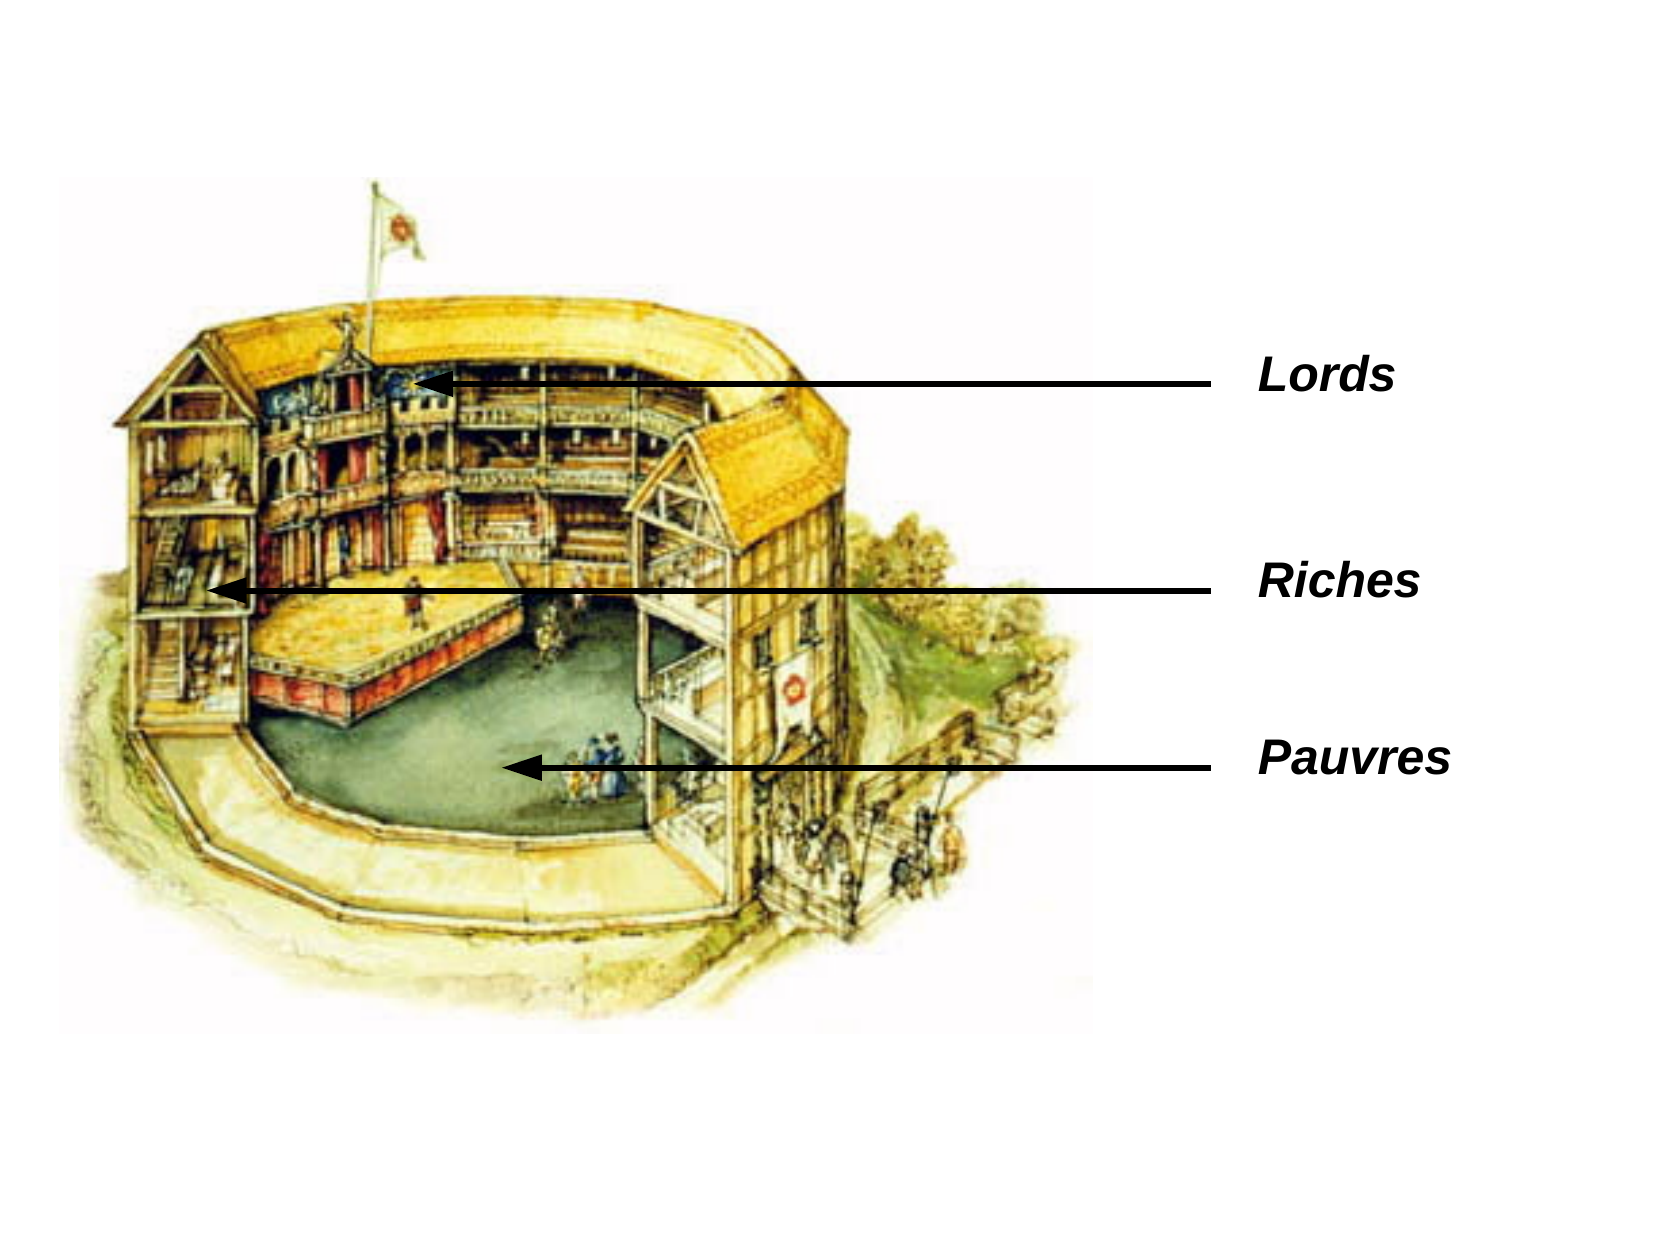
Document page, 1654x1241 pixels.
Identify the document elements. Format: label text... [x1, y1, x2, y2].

picture [59, 177, 1093, 1034]
text_box Lords [1240, 335, 1565, 414]
text_box Riches [1240, 542, 1565, 621]
text_box Pauvres [1240, 719, 1506, 798]
